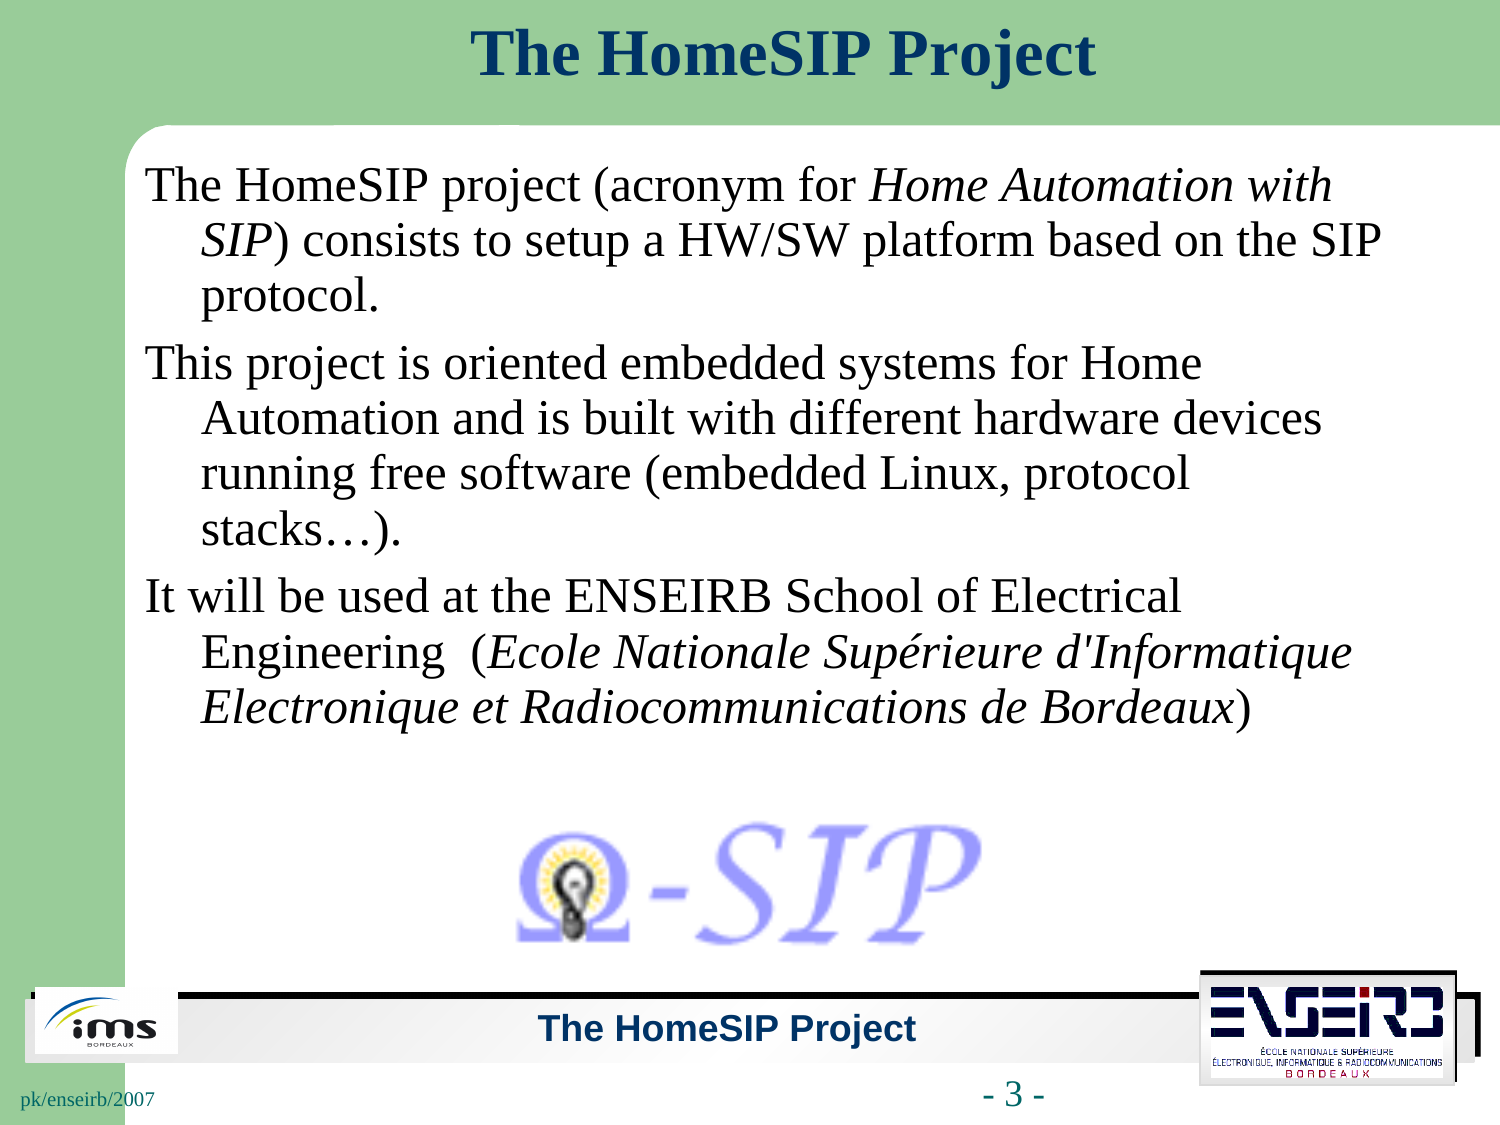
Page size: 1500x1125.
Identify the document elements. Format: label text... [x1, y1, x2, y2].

text_box The HomeSIP project (acronym for Home Automation with SIP) consists to setup a HW/SW platform based on the SIP protocol. This project is oriented embedded systems for Home Automation and is built with different hardware devices running free software (embedded Linux, protocol stacks…). It will be used at the ENSEIRB School of Electrical Engineering (Ecole Nationale Supérieure d'Informatique Electronique et Radiocommunications de Bordeaux) [129, 148, 1418, 760]
picture [35, 987, 178, 1054]
text_box The HomeSIP Project [246, 8, 1322, 99]
picture [1211, 987, 1443, 1078]
picture [501, 786, 992, 973]
